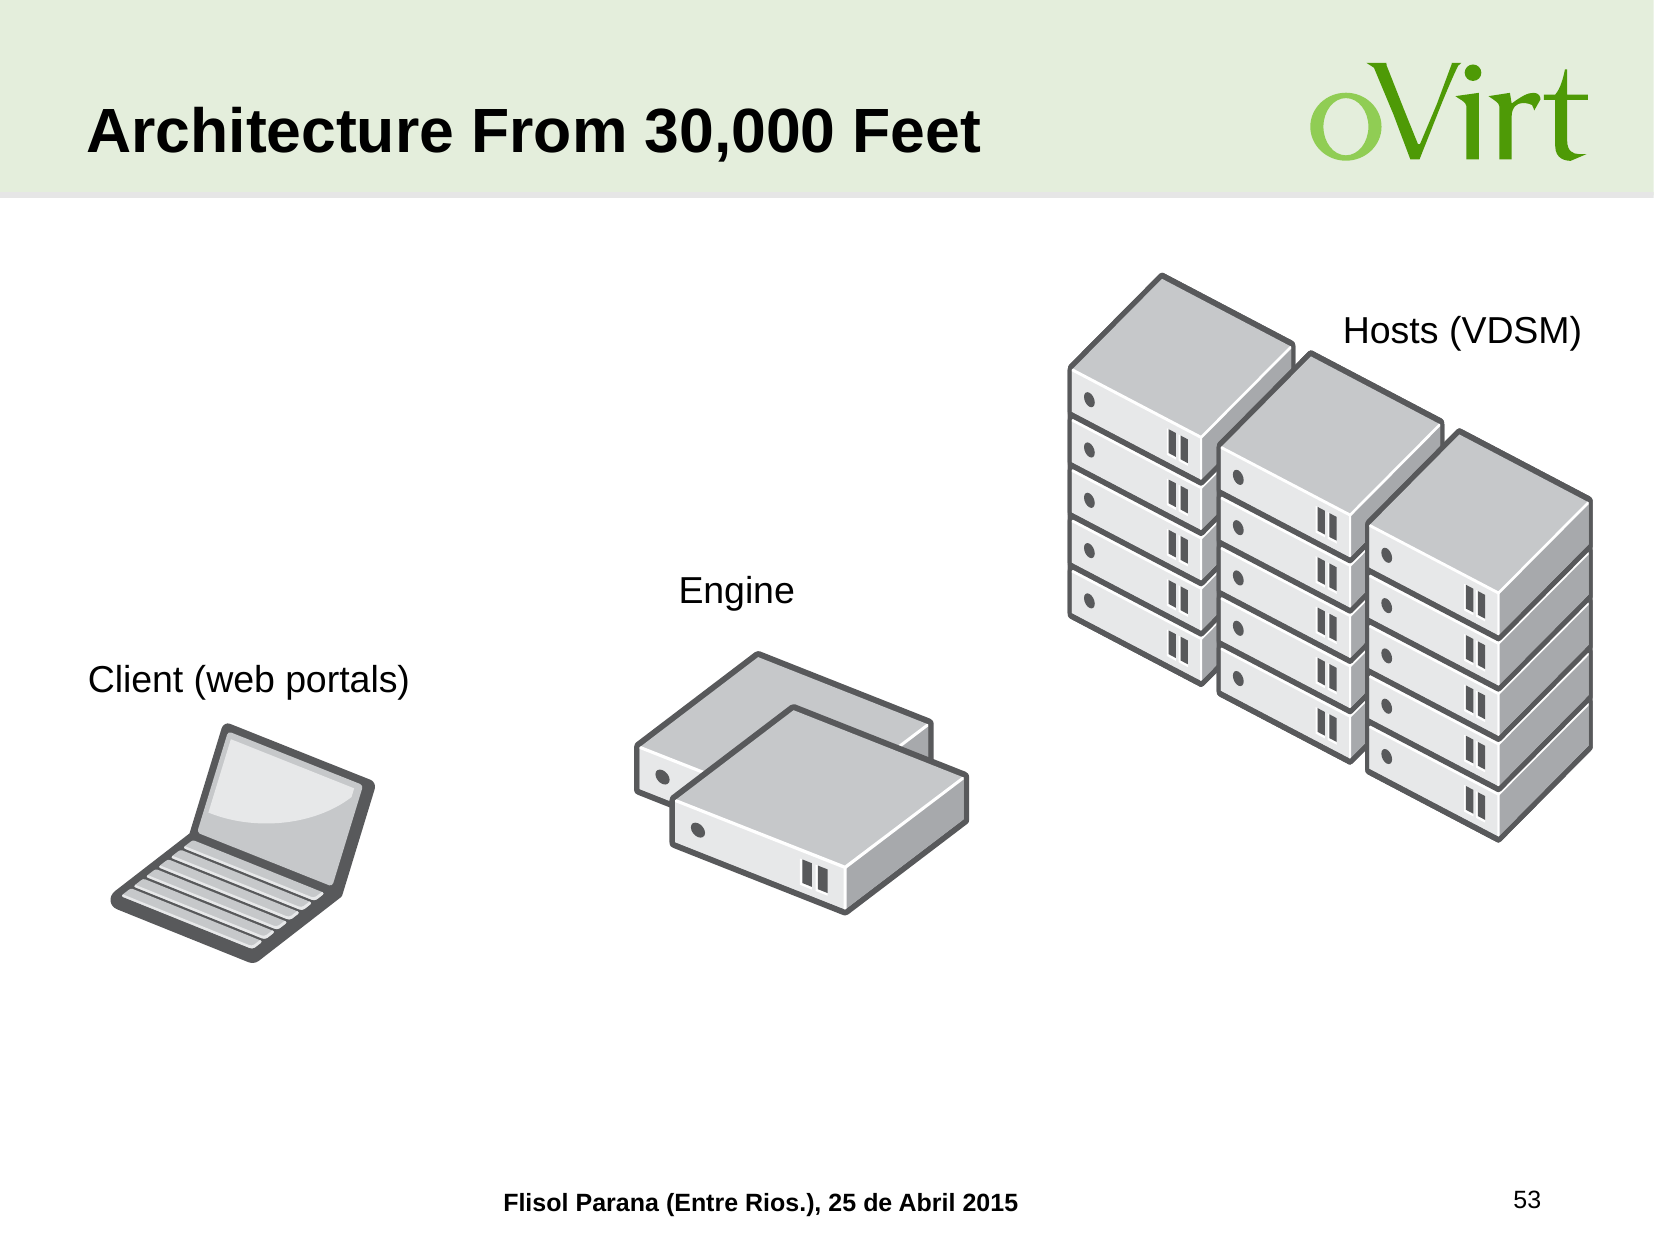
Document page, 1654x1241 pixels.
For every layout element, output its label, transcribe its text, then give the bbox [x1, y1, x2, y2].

picture [1067, 272, 1593, 843]
text_box Client (web portals) [73, 651, 449, 709]
picture [634, 651, 970, 916]
text_box Hosts (VDSM) [1328, 302, 1654, 360]
title Architecture From 30,000 Feet [86, 36, 1307, 225]
picture [110, 723, 376, 963]
text_box Engine [663, 562, 852, 620]
